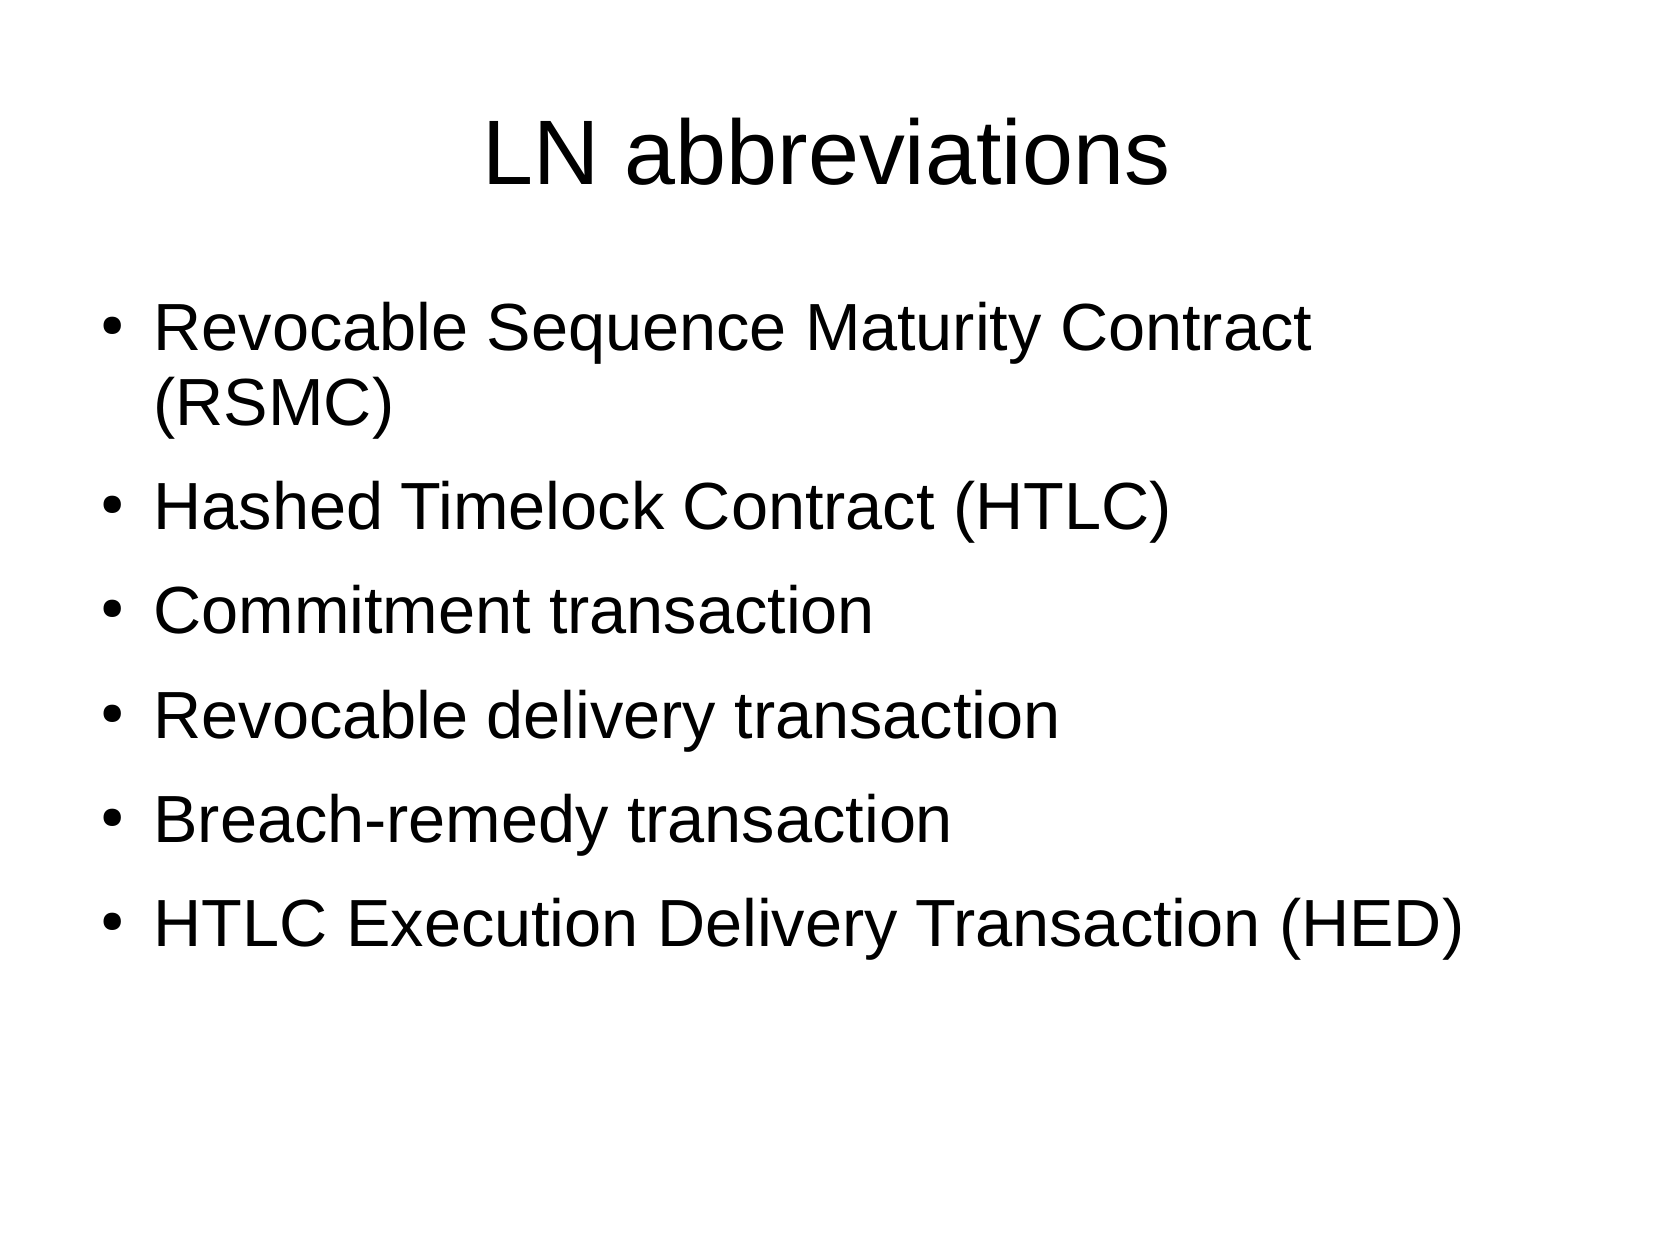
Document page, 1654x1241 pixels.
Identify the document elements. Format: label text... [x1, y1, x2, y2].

title LN abbreviations [82, 49, 1571, 257]
list Revocable Sequence Maturity Contract (RSMC) Hashed Timelock Contract (HTLC) Commitment transaction Revocable delivery transaction Breach-remedy transaction HTLC Execution Delivery Transaction (HED) [82, 290, 1571, 1010]
